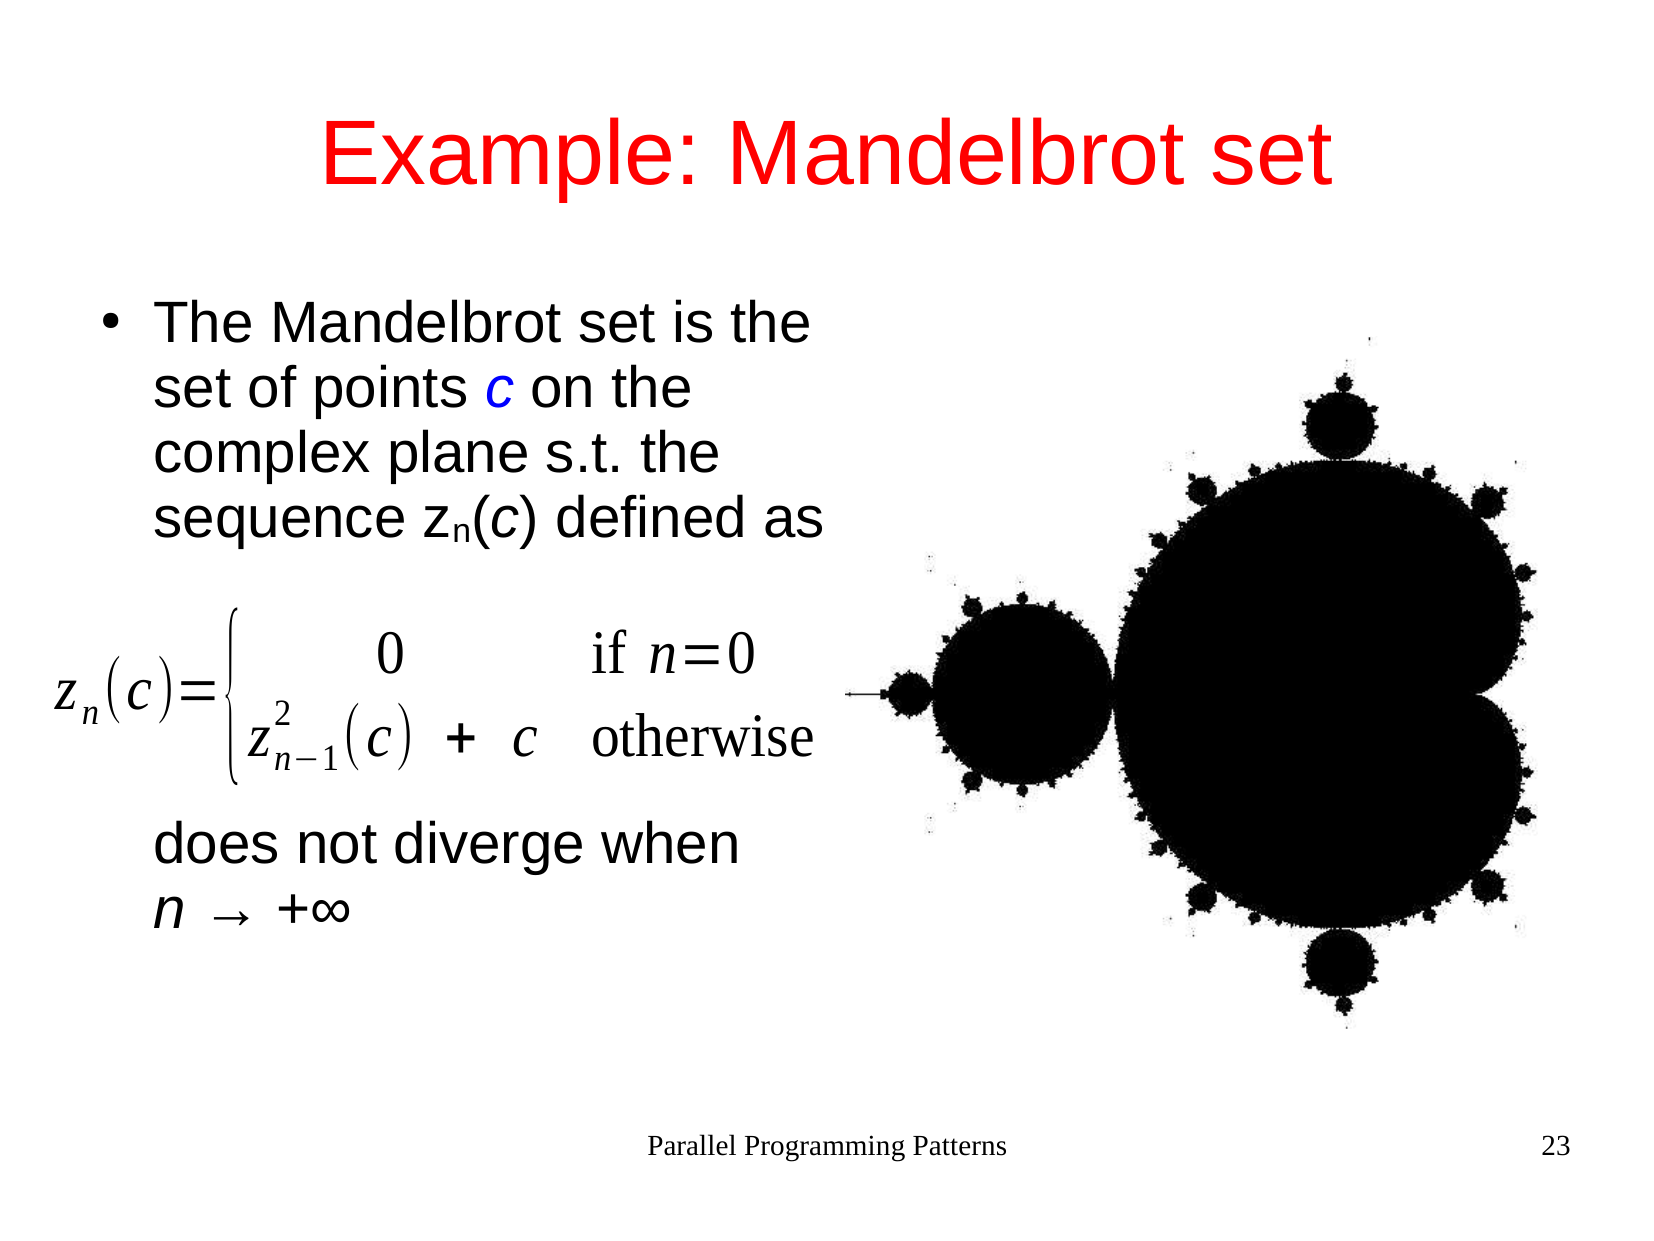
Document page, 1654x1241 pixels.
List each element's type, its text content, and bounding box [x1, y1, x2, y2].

list The Mandelbrot set is the set of points c on the complex plane s.t. the sequence zn(c) defined as does not diverge when n → +∞ [82, 290, 863, 1109]
title Example: Mandelbrot set [82, 49, 1571, 257]
chart [45, 603, 826, 788]
picture [845, 336, 1572, 1063]
